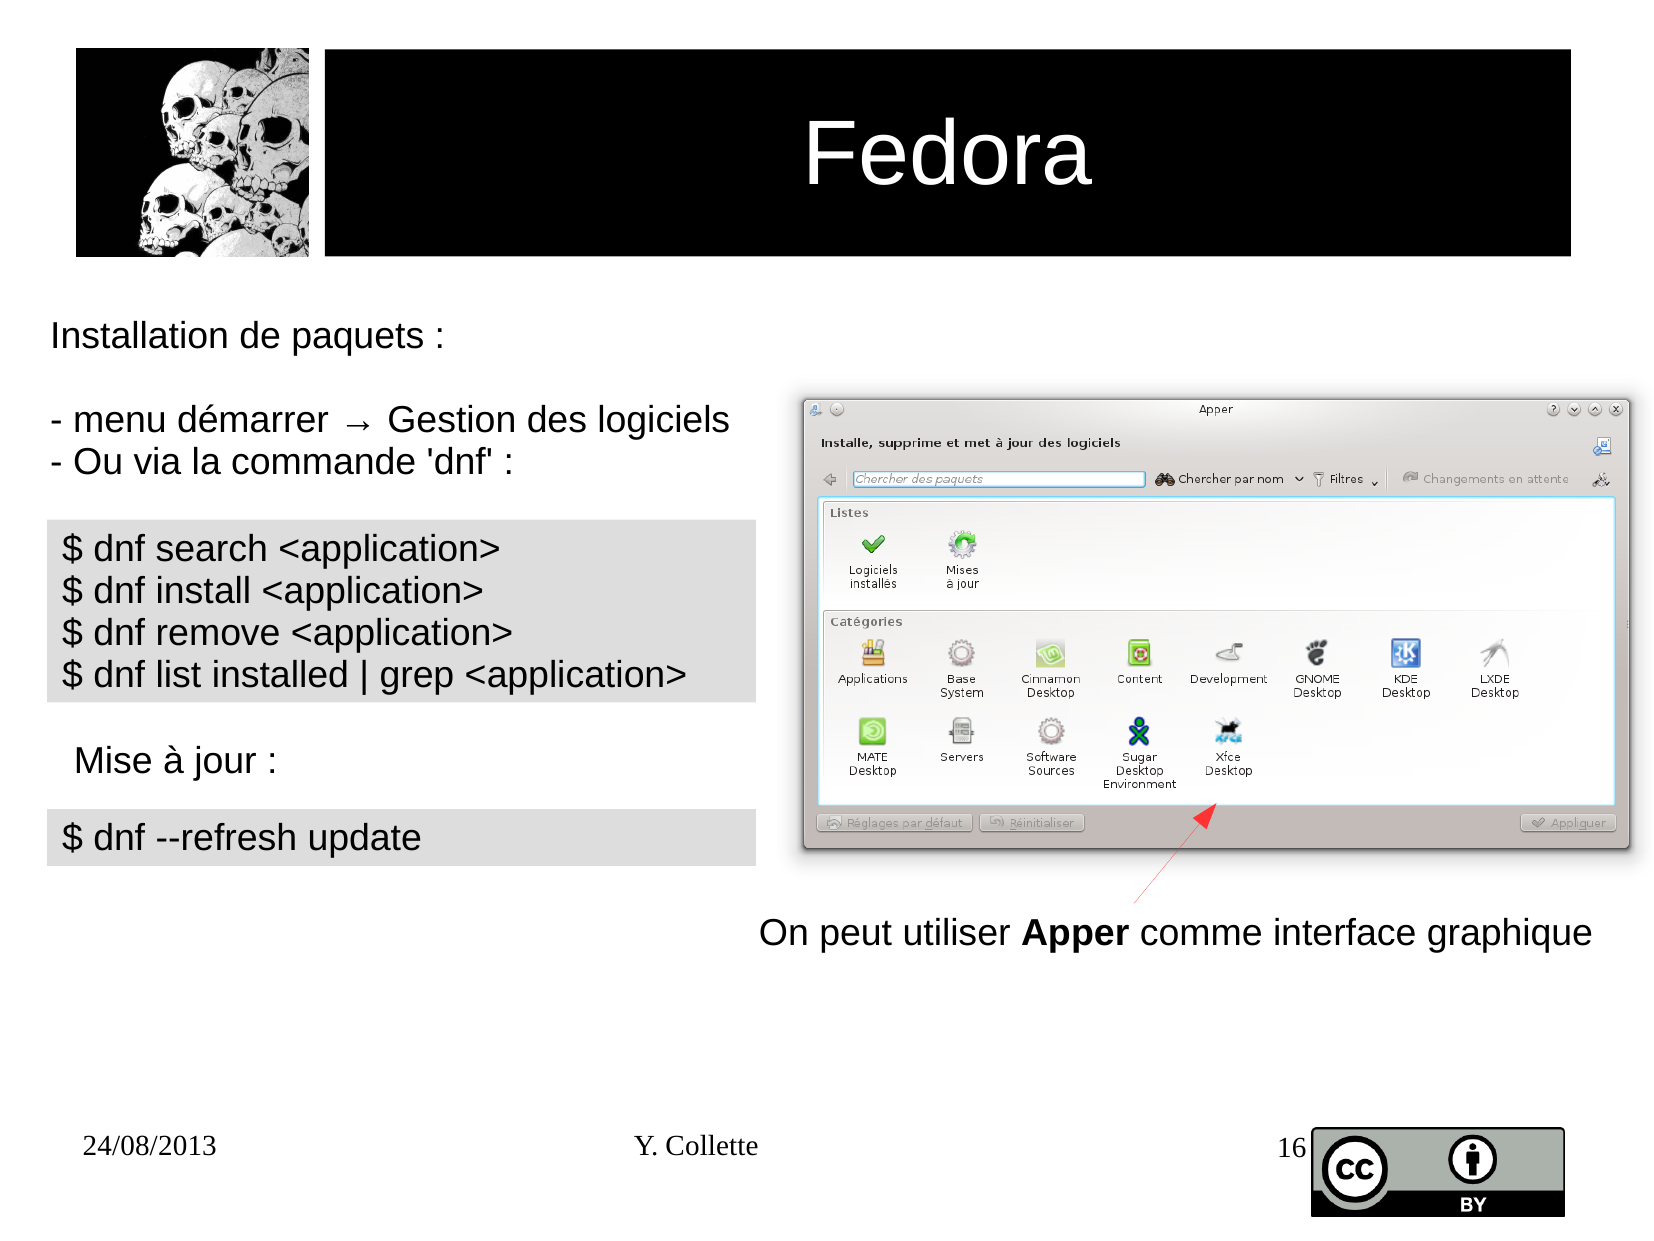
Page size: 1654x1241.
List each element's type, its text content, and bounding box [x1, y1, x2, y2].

text_box On peut utiliser Apper comme interface graphique [744, 903, 1619, 961]
text_box Installation de paquets : - menu démarrer → Gestion des logiciels - Ou via la commande 'dnf' : [35, 307, 1630, 490]
title Fedora [324, 49, 1571, 257]
picture [767, 363, 1654, 884]
text_box $ dnf search <application> $ dnf install <application> $ dnf remove <application> $ dnf list installed | grep <application> [47, 519, 756, 703]
text_box $ dnf --refresh update [47, 809, 756, 866]
picture [1311, 1127, 1565, 1217]
picture [76, 48, 309, 257]
text_box Mise à jour : [59, 732, 331, 790]
